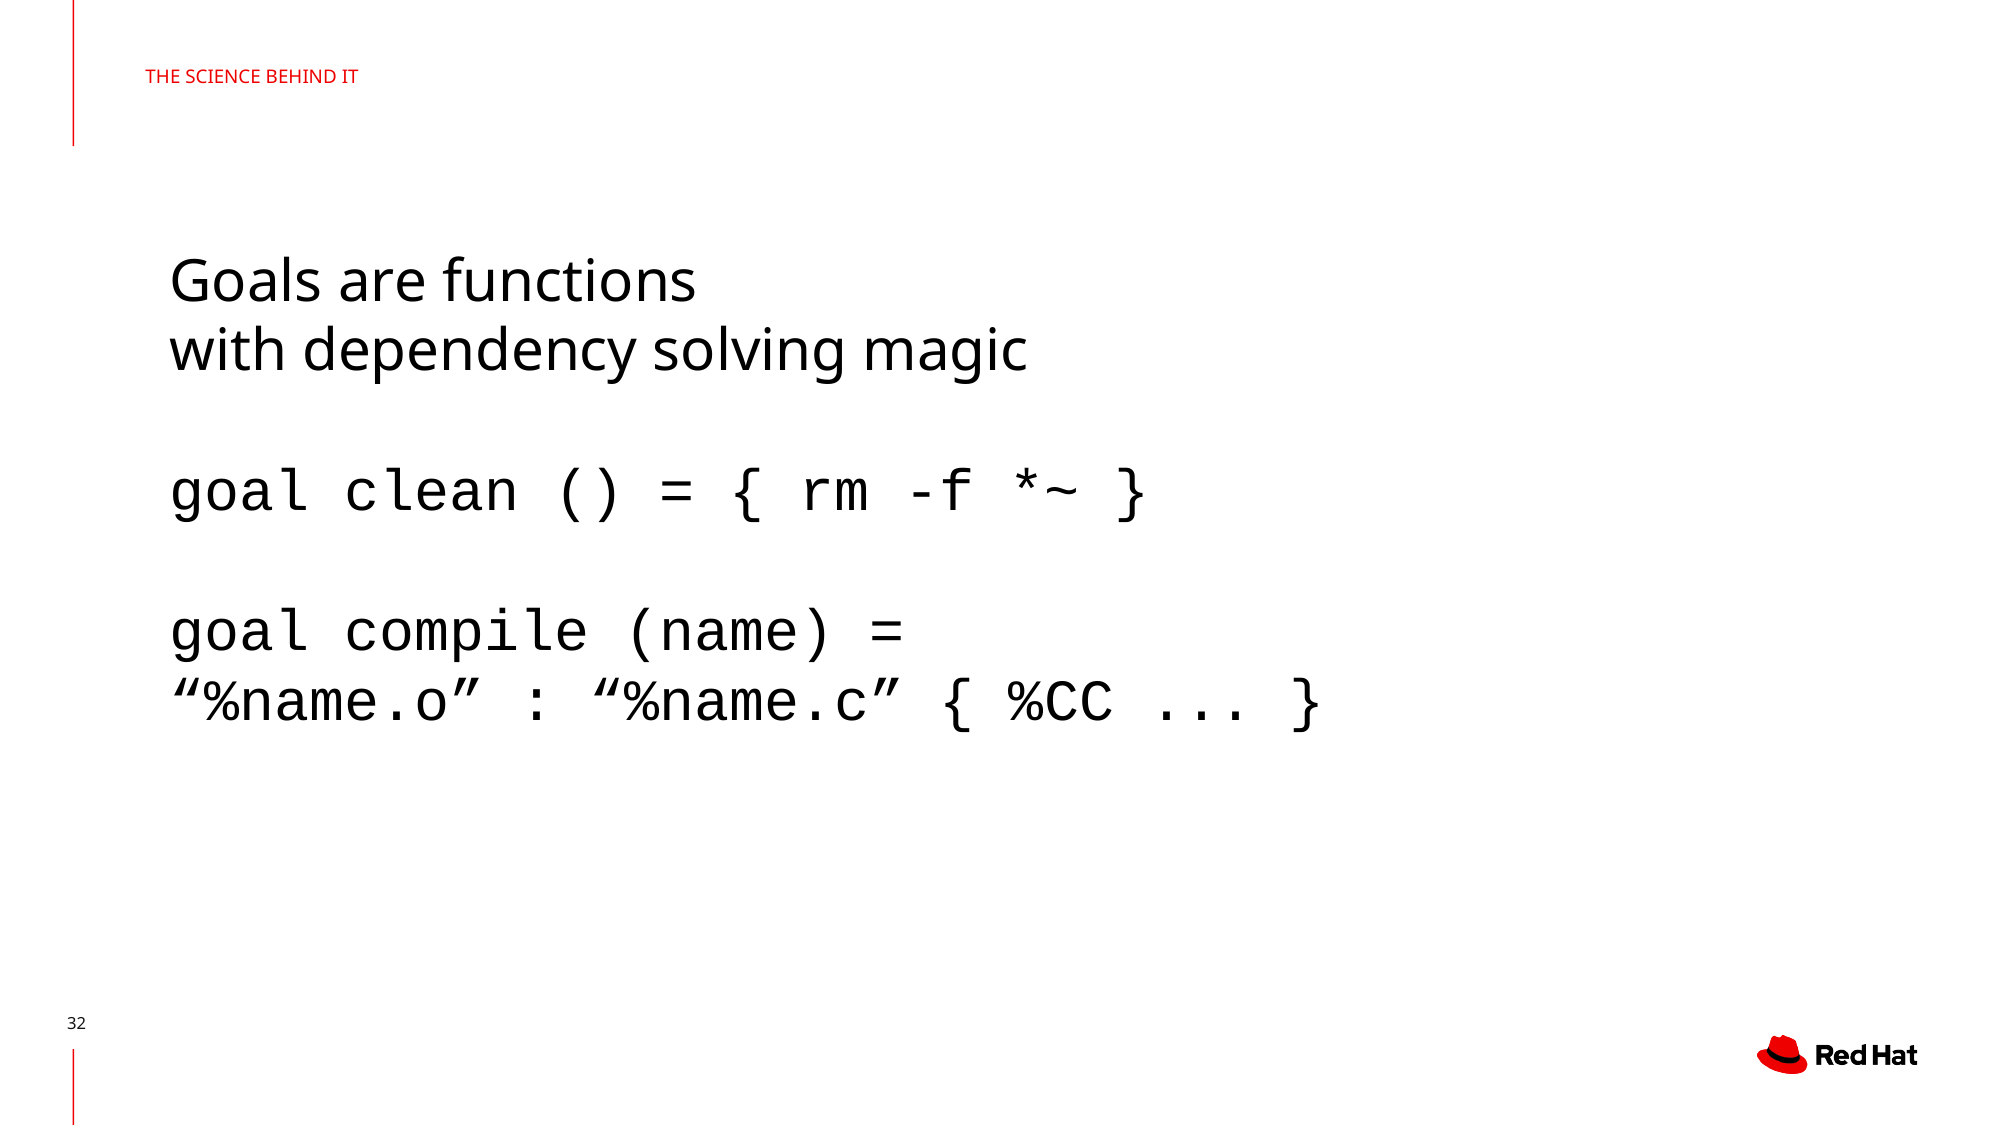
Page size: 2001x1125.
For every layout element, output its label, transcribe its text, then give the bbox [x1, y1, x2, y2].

picture [1757, 1035, 1918, 1074]
text_box Goals are functions with dependency solving magic goal clean () = { rm -f *~ } goal compile (name) = “%name.o” : “%name.c” { %CC ... } [154, 235, 1807, 740]
text_box THE SCIENCE BEHIND IT [73, 9, 918, 144]
